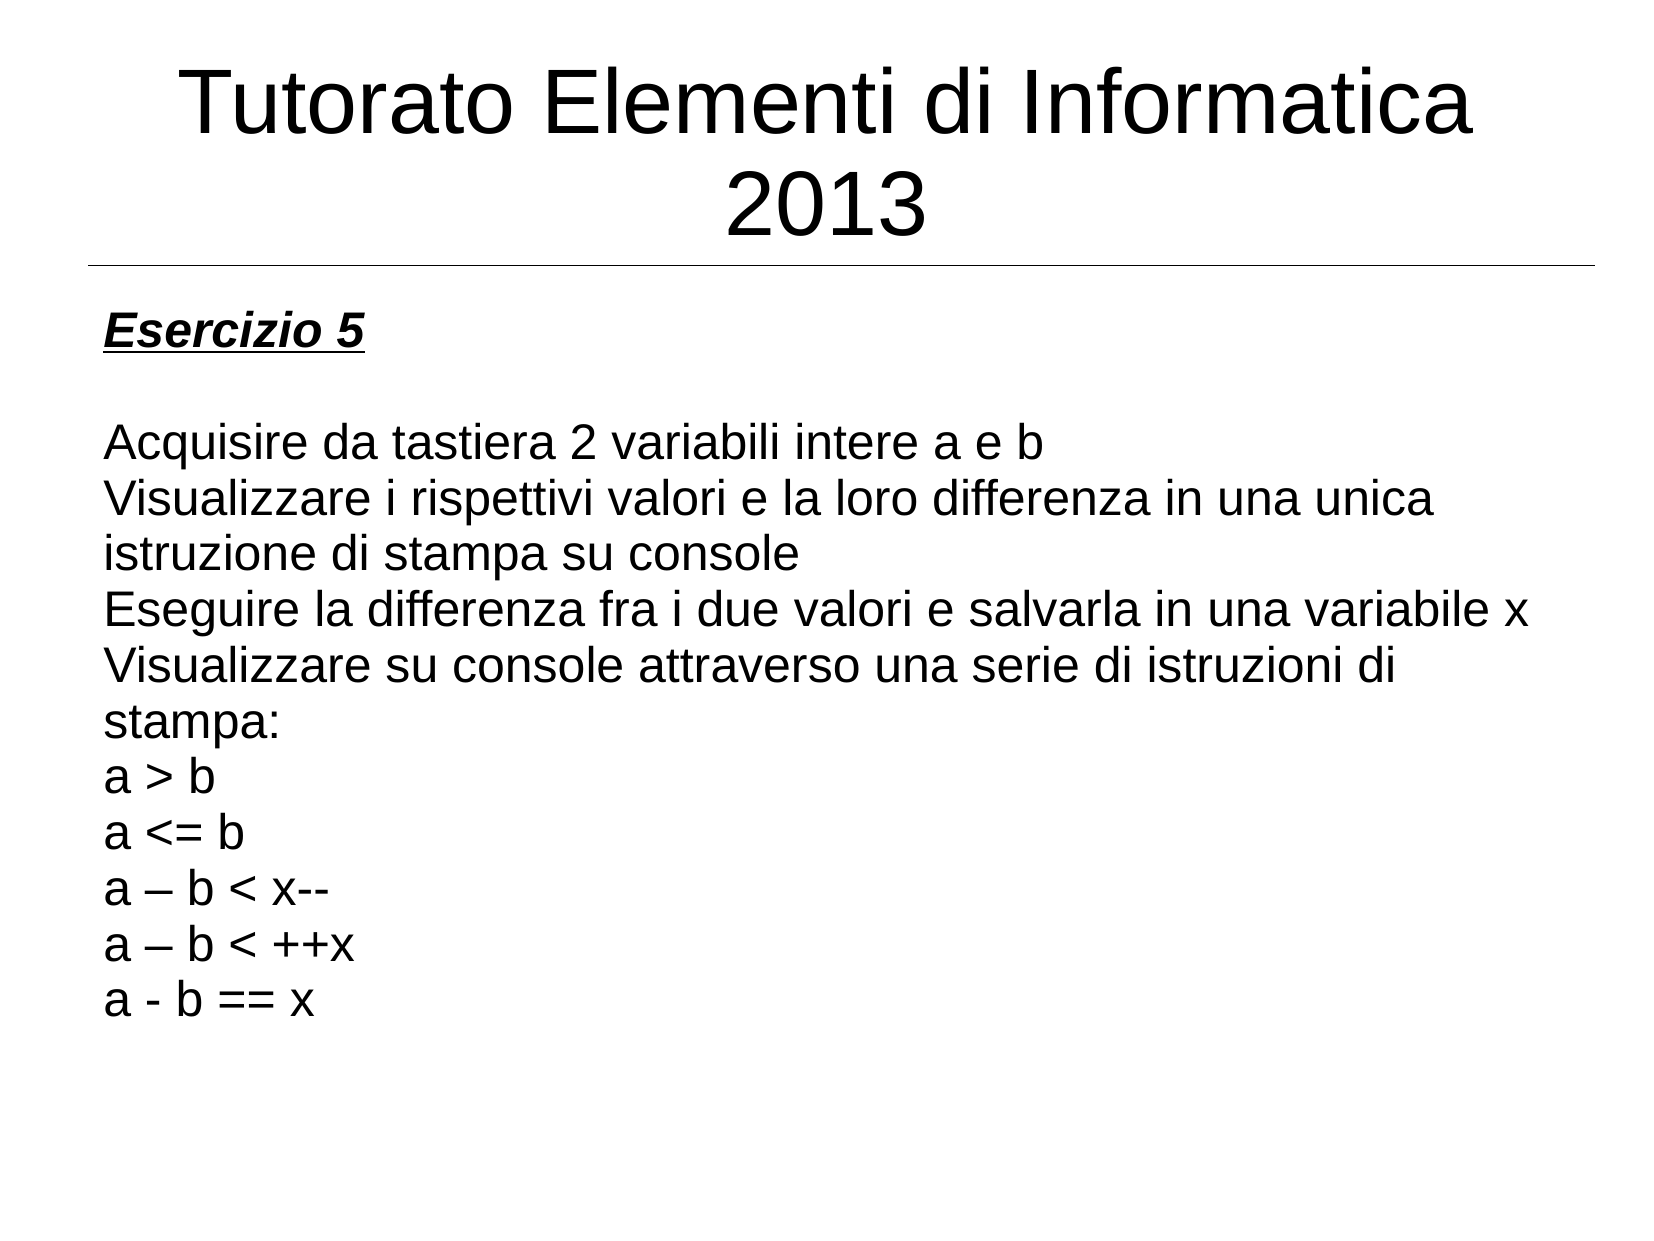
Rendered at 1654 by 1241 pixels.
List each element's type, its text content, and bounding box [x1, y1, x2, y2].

text_box Esercizio 5 Acquisire da tastiera 2 variabili intere a e b Visualizzare i rispettivi valori e la loro differenza in una unica istruzione di stampa su console Eseguire la differenza fra i due valori e salvarla in una variabile x Visualizzare su console attraverso una serie di istruzioni di stampa: a > b a <= b a – b < x-- a – b < ++x a - b == x [88, 295, 1595, 1152]
title Tutorato Elementi di Informatica 2013 [82, 49, 1571, 257]
subtitle [82, 290, 1571, 1109]
